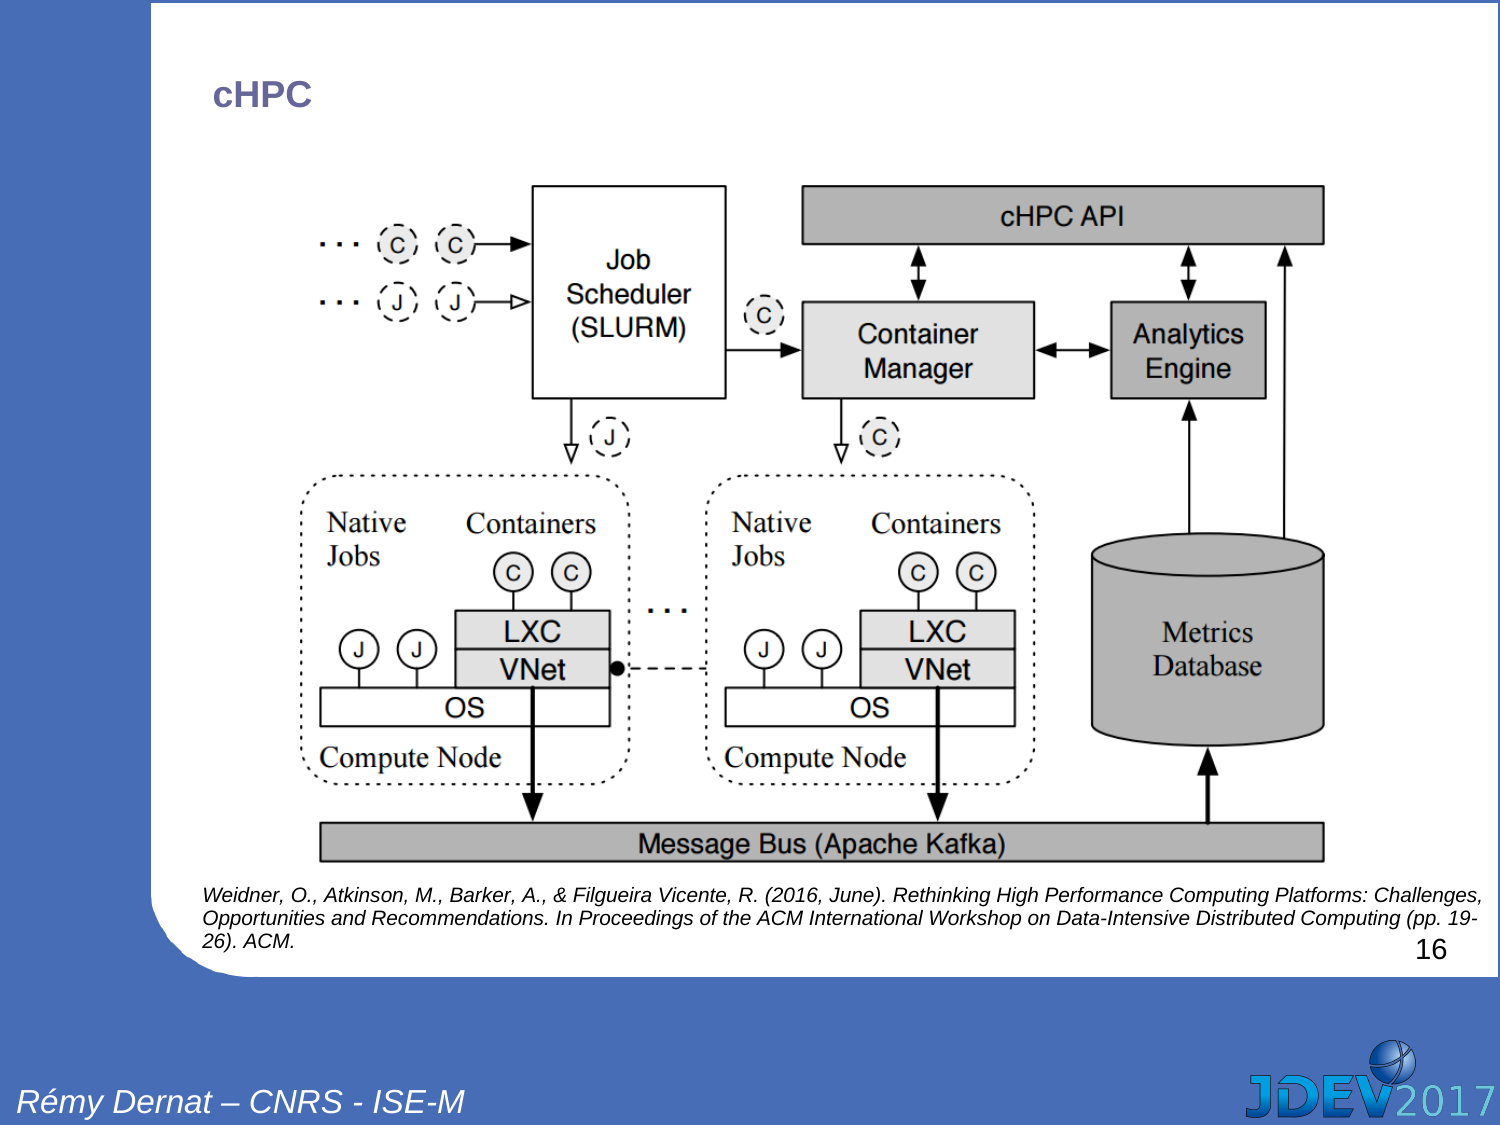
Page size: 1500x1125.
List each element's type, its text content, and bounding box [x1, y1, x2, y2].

text_box Rémy Dernat – CNRS - ISE-M [0, 1075, 488, 1125]
title cHPC [212, 24, 1447, 164]
text_box Weidner, O., Atkinson, M., Barker, A., & Filgueira Vicente, R. (2016, June). Rethinking High Performance Computing Platforms: Challenges, Opportunities and Recommendations. In Proceedings of the ACM International Workshop on Data-Intensive Distributed Computing (pp. 19-26). ACM. [187, 876, 1500, 976]
picture [0, 0, 1500, 1125]
